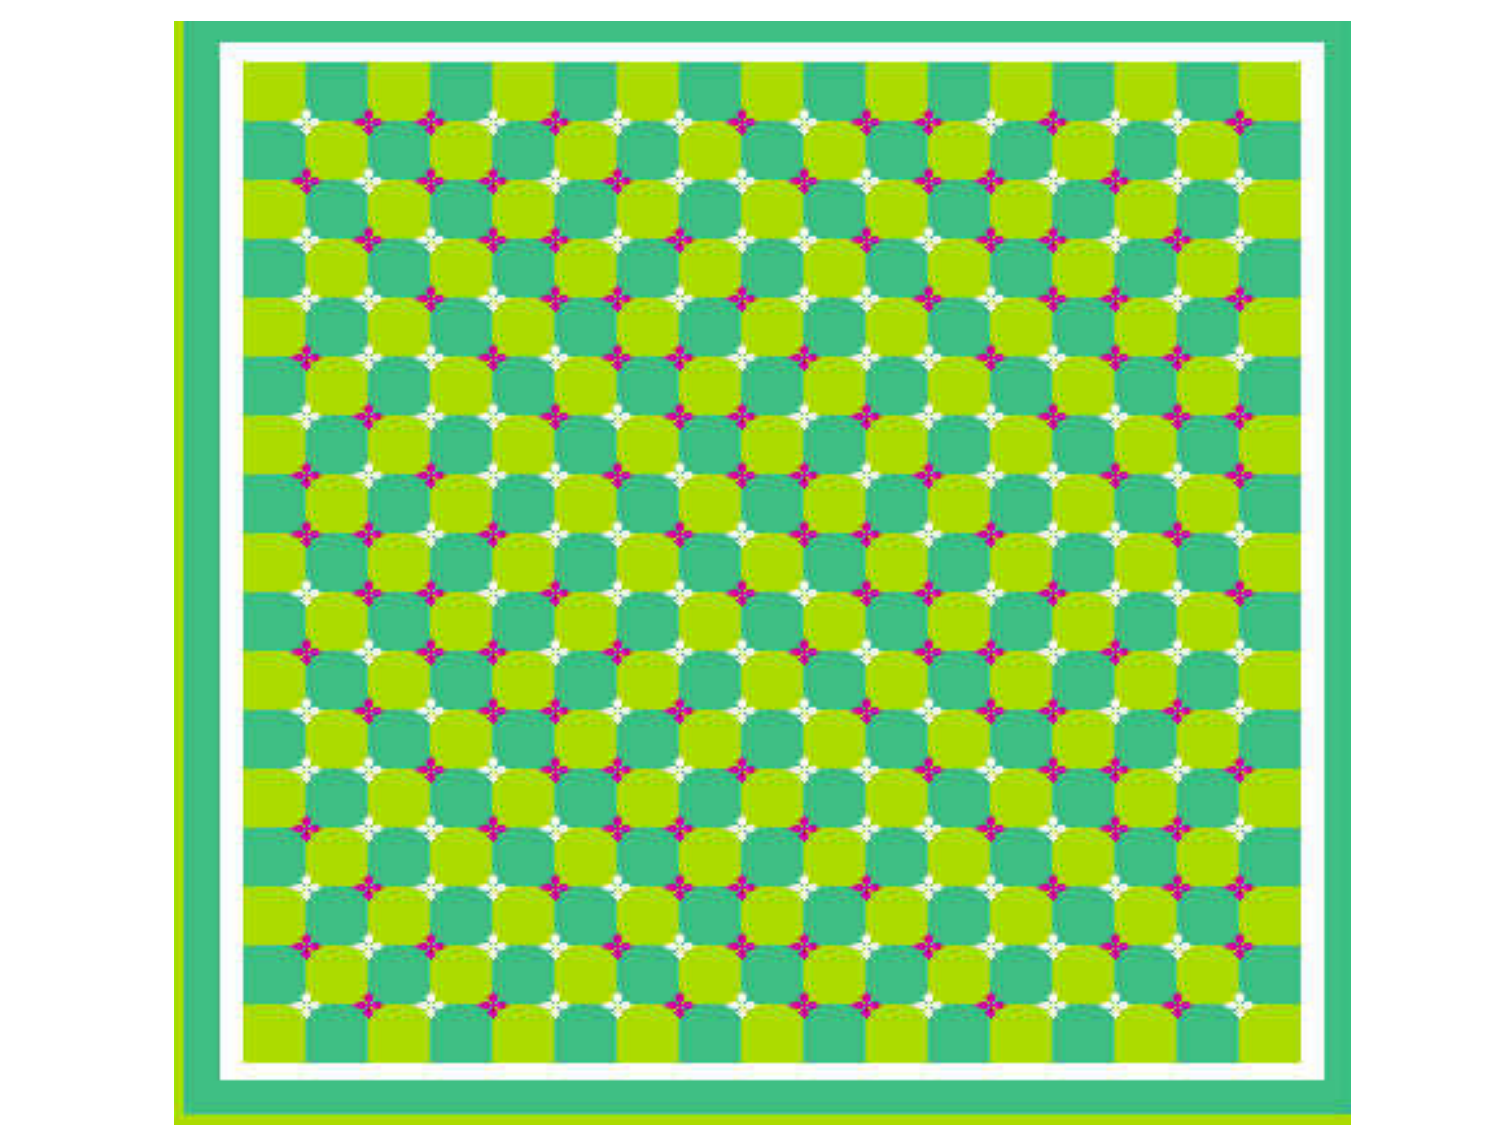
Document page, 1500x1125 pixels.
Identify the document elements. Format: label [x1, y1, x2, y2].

picture [174, 21, 1351, 1125]
